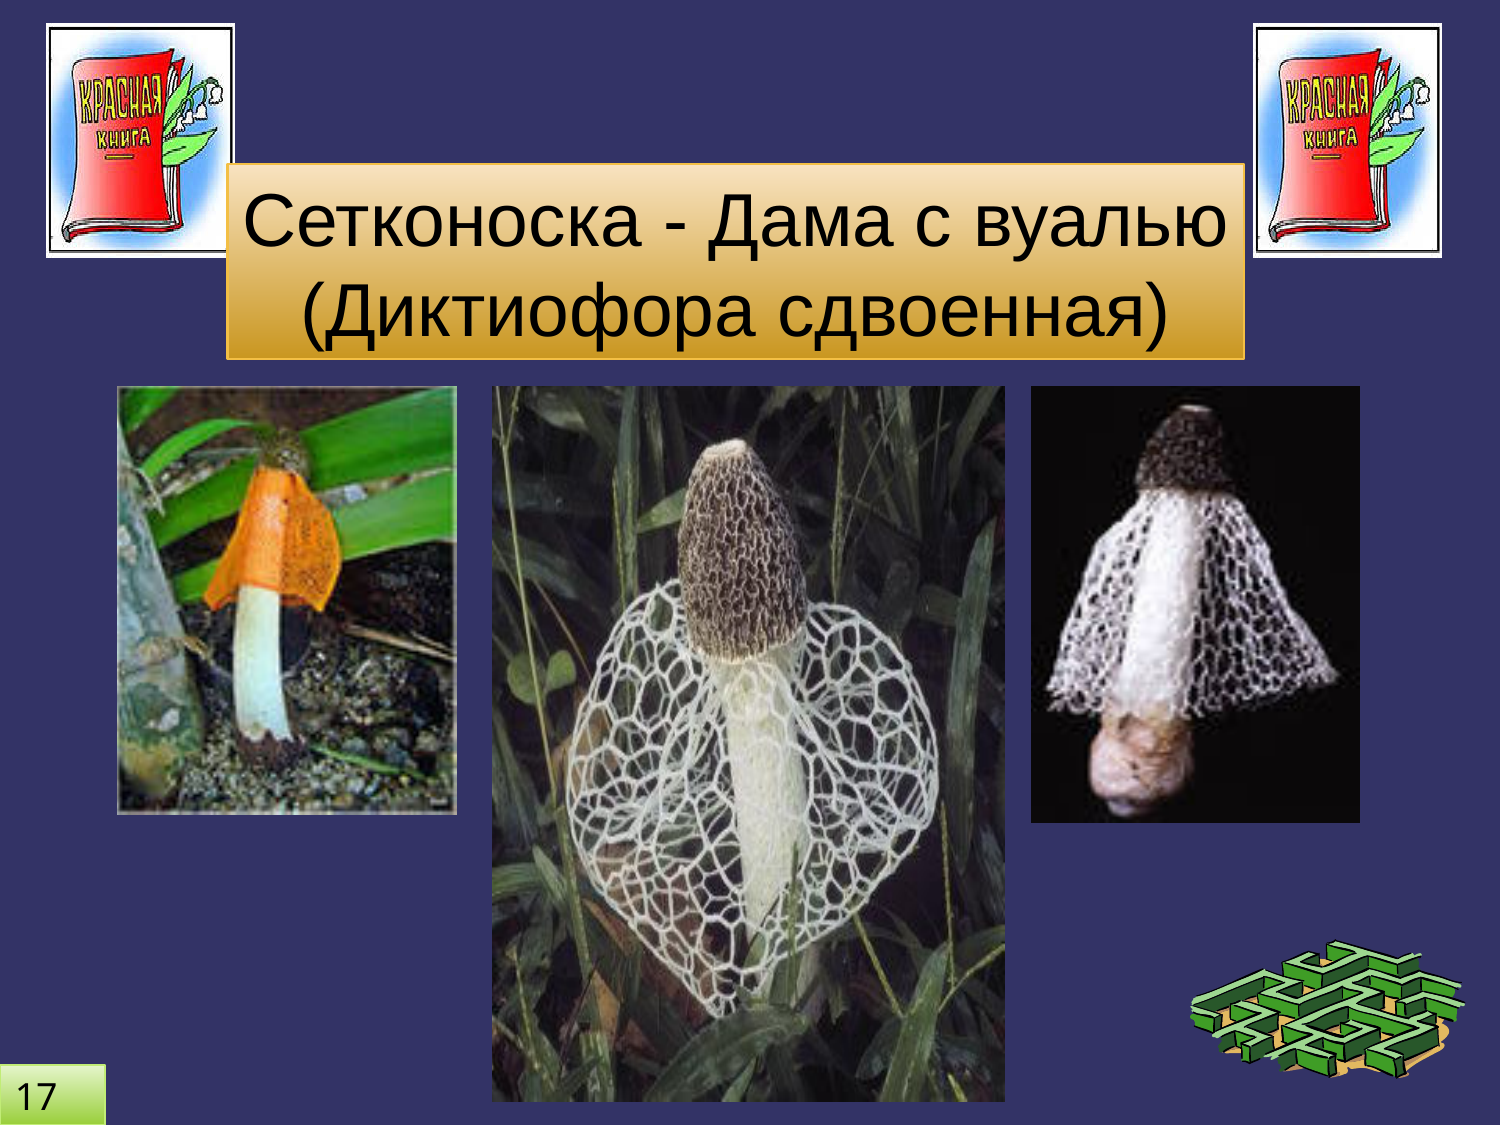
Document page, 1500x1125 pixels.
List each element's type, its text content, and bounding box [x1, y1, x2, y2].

picture [46, 23, 235, 258]
picture [1253, 23, 1442, 258]
picture [492, 386, 1005, 1102]
text_box Сетконоска - Дама с вуалью (Диктиофора сдвоенная) [227, 163, 1245, 359]
slide_number <номер> [0, 1065, 106, 1125]
picture [1031, 386, 1360, 823]
picture [117, 386, 457, 816]
